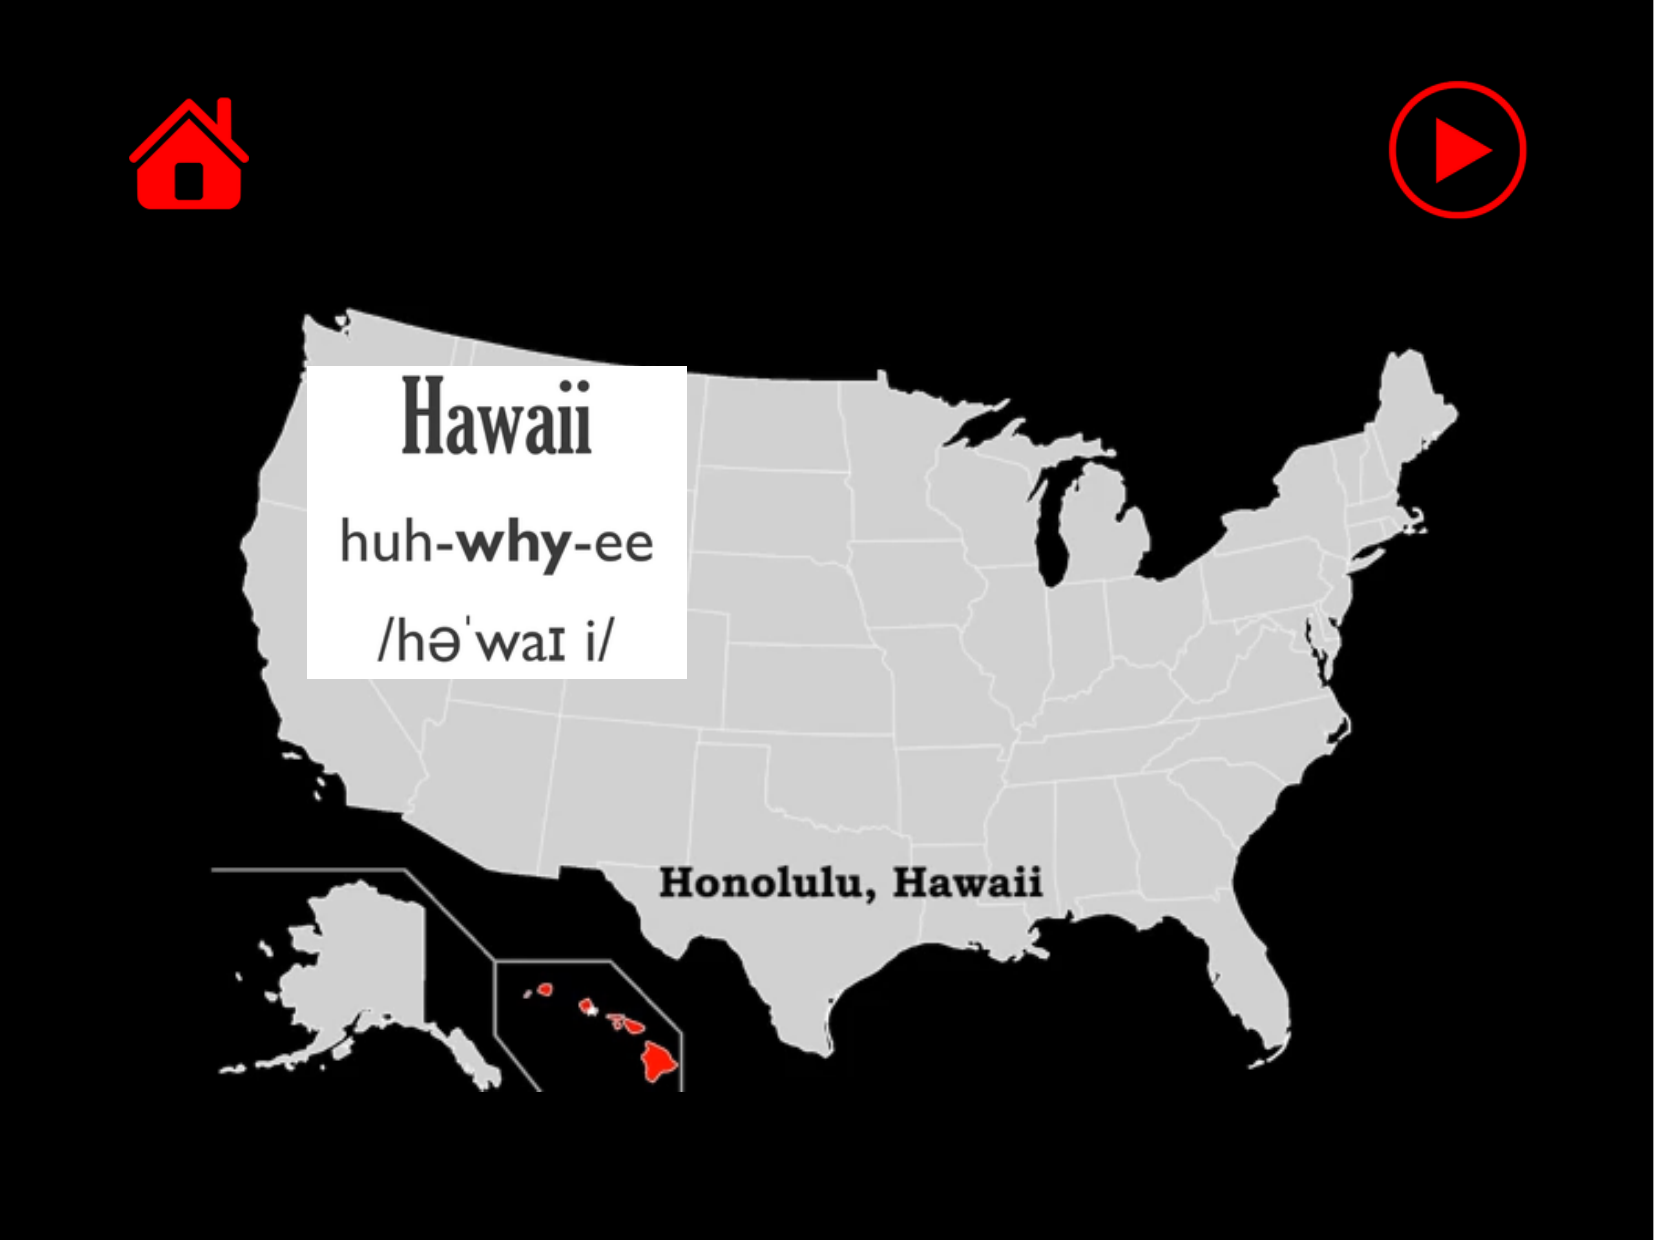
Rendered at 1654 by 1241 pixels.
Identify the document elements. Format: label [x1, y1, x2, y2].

picture [170, 306, 1484, 1092]
picture [1381, 70, 1539, 228]
picture [129, 94, 249, 213]
